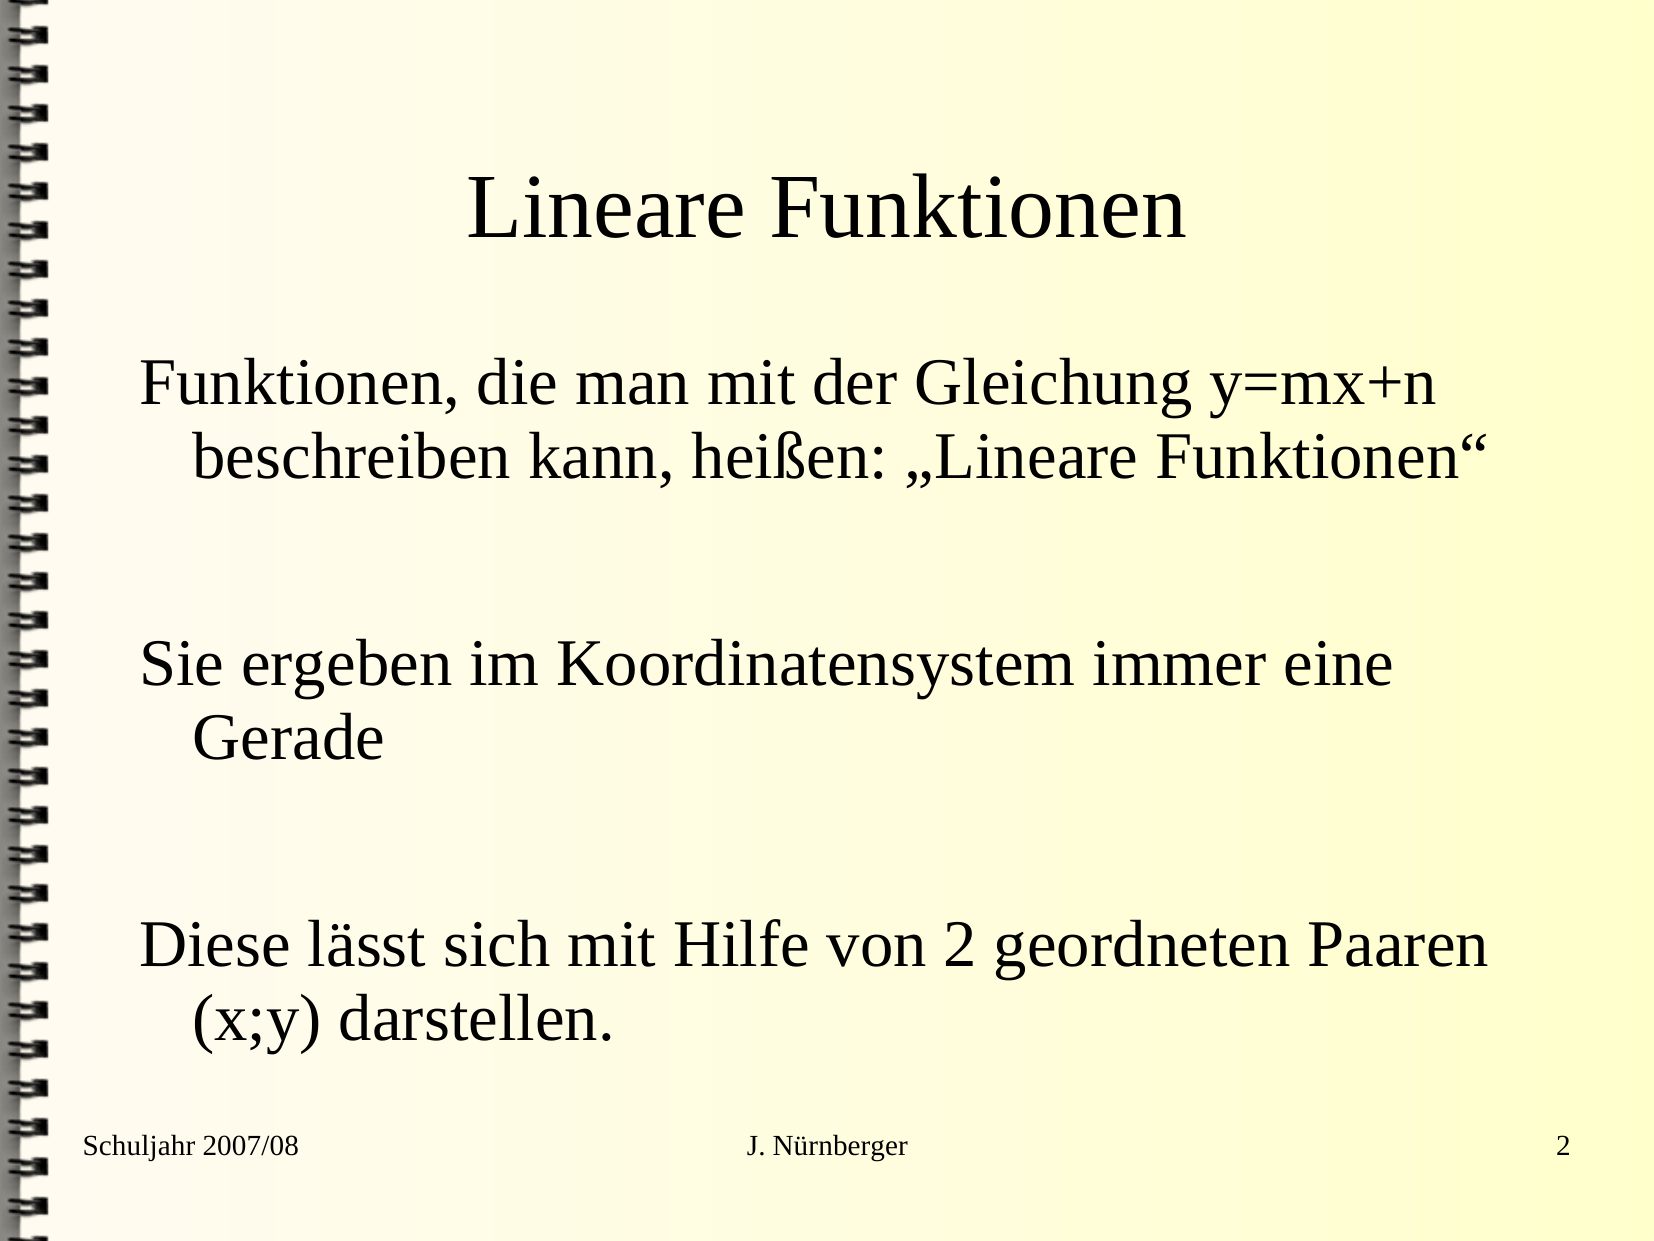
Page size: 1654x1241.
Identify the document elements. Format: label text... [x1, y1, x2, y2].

title Lineare Funktionen [121, 102, 1534, 311]
list Funktionen, die man mit der Gleichung y=mx+n beschreiben kann, heißen: „Lineare Funktionen“ Sie ergeben im Koordinatensystem immer eine Gerade Diese lässt sich mit Hilfe von 2 geordneten Paaren (x;y) darstellen. [121, 344, 1534, 1127]
picture [0, 0, 1654, 1241]
